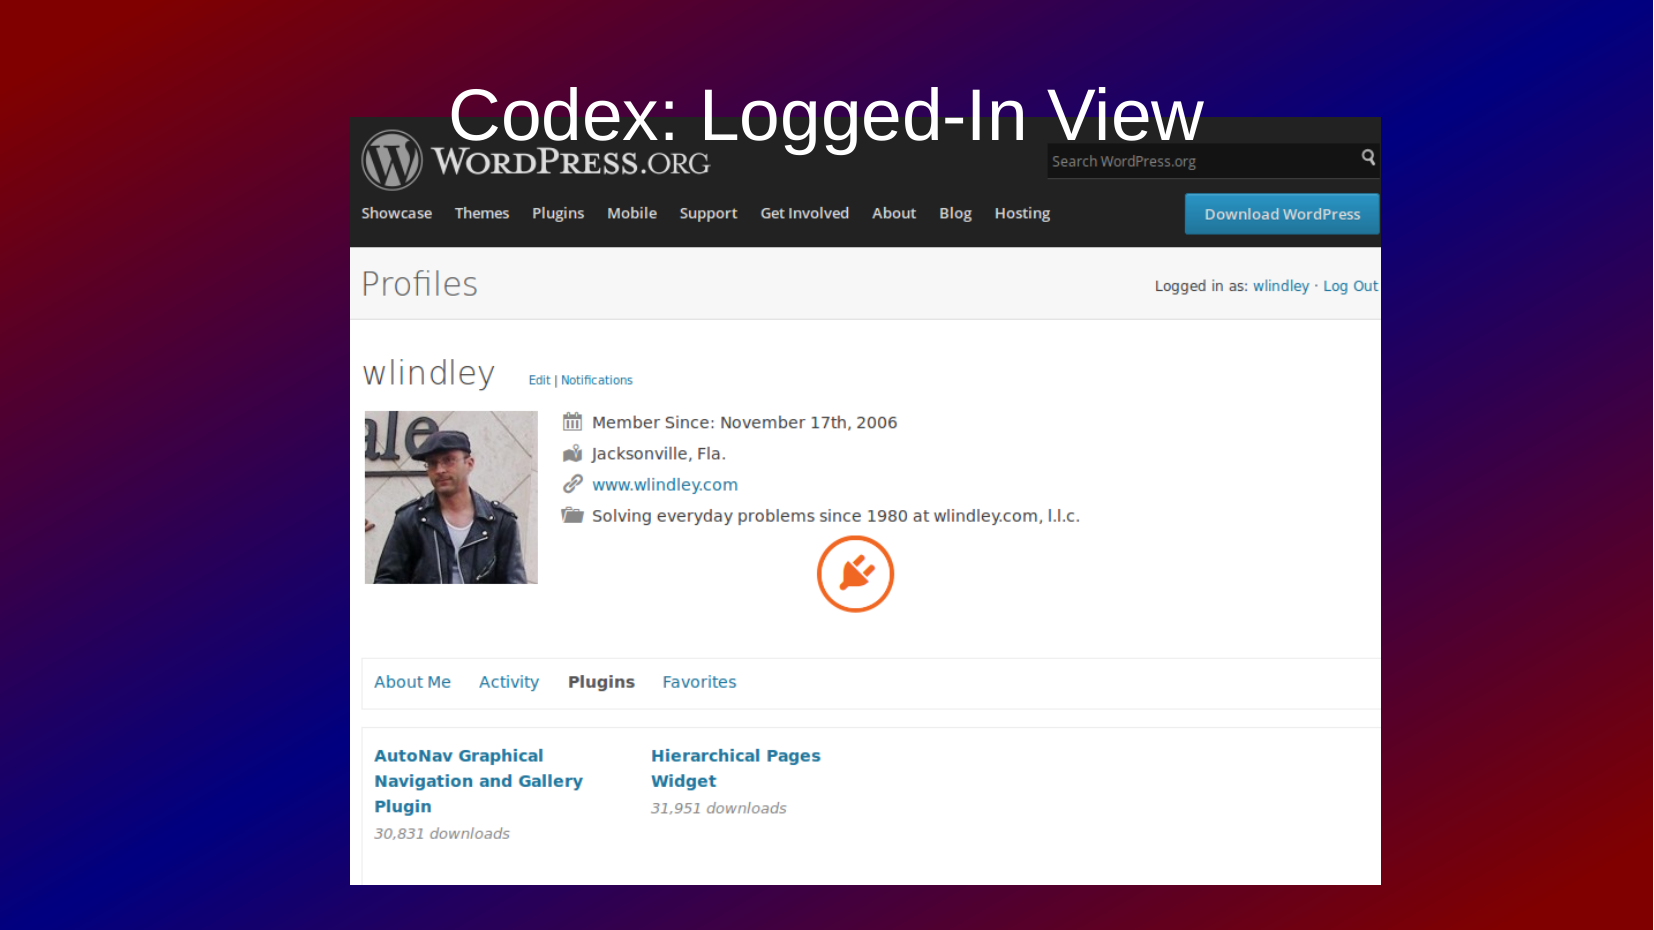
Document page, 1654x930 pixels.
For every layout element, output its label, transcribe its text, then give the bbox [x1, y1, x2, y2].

picture [350, 193, 1381, 886]
title Codex: Logged-In View [82, 37, 1571, 193]
